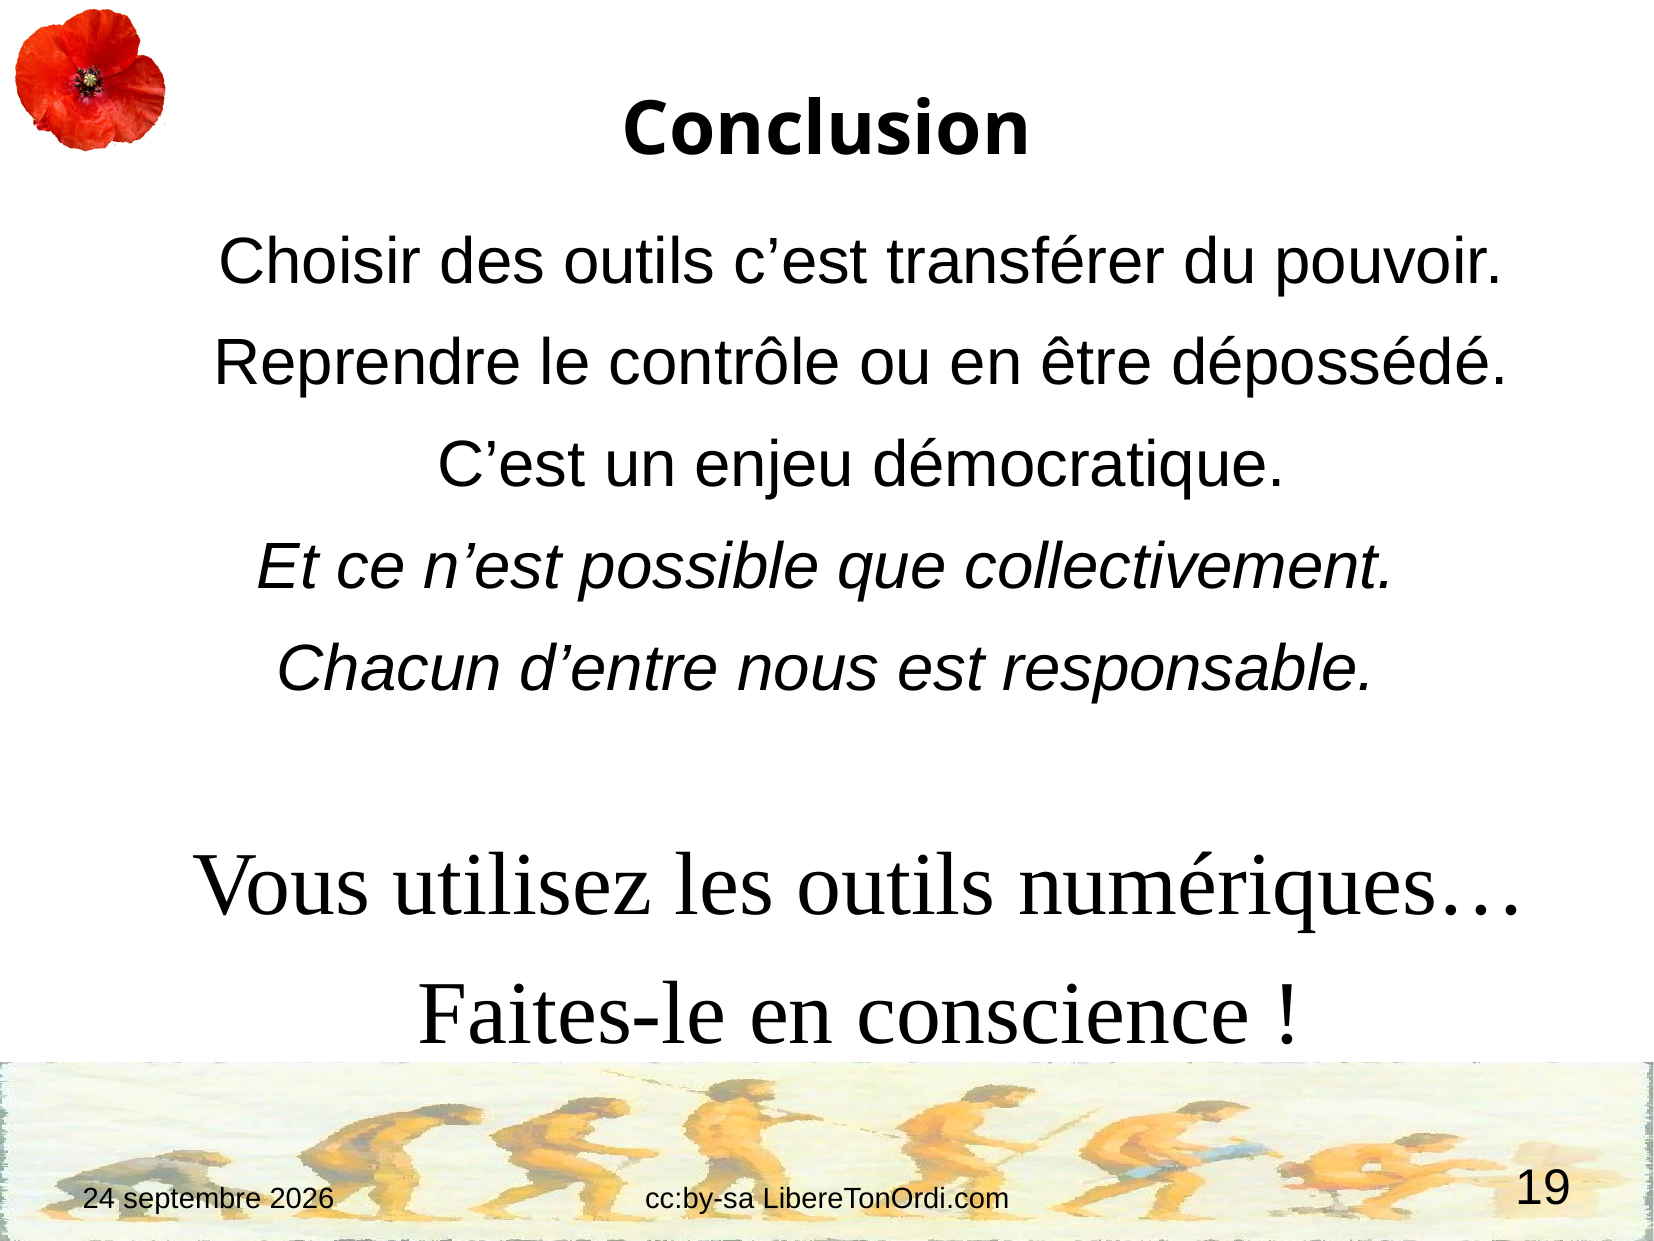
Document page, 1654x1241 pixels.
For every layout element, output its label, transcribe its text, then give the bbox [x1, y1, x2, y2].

picture [0, 1062, 1654, 1241]
list Choisir des outils c’est transférer du pouvoir. Reprendre le contrôle ou en être dépossédé. C’est un enjeu démocratique. Et ce n’est possible que collectivement. Chacun d’entre nous est responsable. Vous utilisez les outils numériques… Faites-le en conscience ! [82, 224, 1571, 1063]
title Conclusion [82, 49, 1571, 201]
picture [11, 5, 169, 154]
